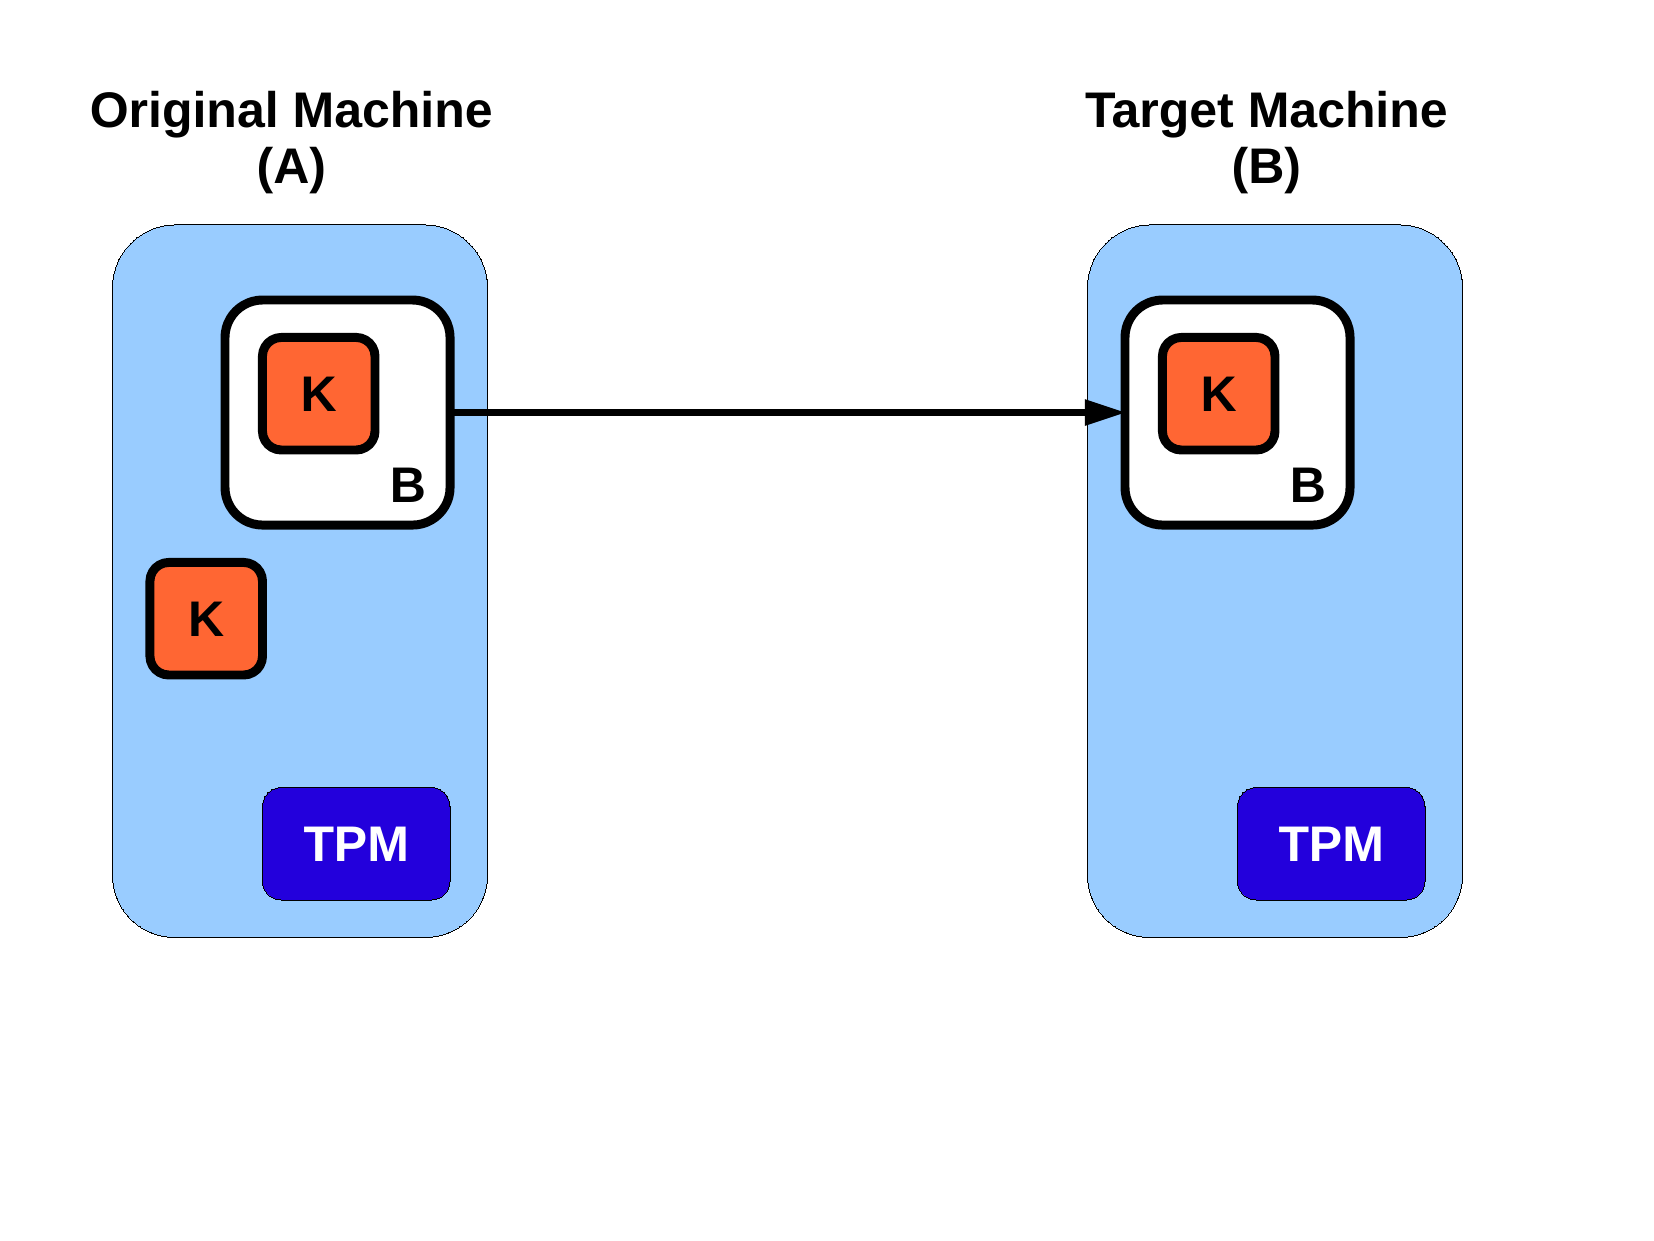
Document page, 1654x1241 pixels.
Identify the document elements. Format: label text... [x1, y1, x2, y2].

text_box K [262, 337, 376, 451]
text_box TPM [262, 787, 451, 901]
text_box B [1275, 450, 1351, 526]
text_box [112, 224, 488, 938]
text_box TPM [1237, 787, 1426, 901]
text_box K [1162, 337, 1276, 451]
text_box Original Machine (A) [75, 75, 508, 244]
text_box K [149, 562, 263, 676]
text_box B [375, 450, 451, 526]
text_box Target Machine (B) [1050, 75, 1483, 202]
text_box [1087, 224, 1463, 938]
